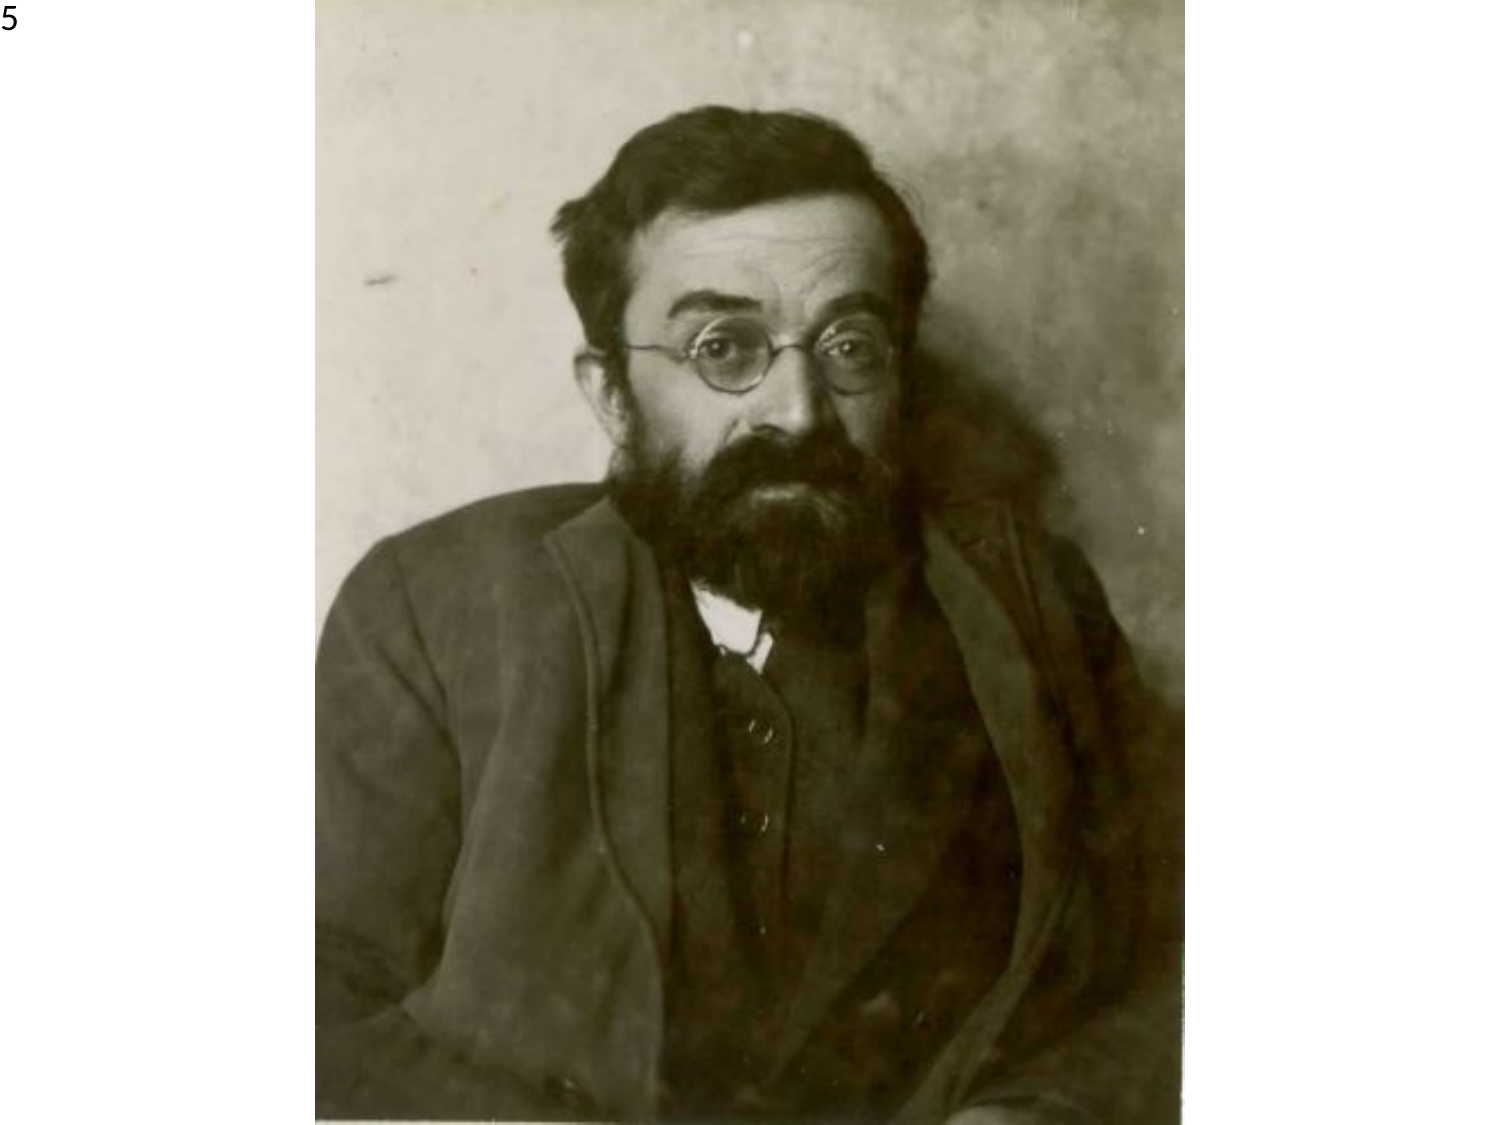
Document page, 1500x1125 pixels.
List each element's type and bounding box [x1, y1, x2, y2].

picture [315, 0, 1185, 1125]
